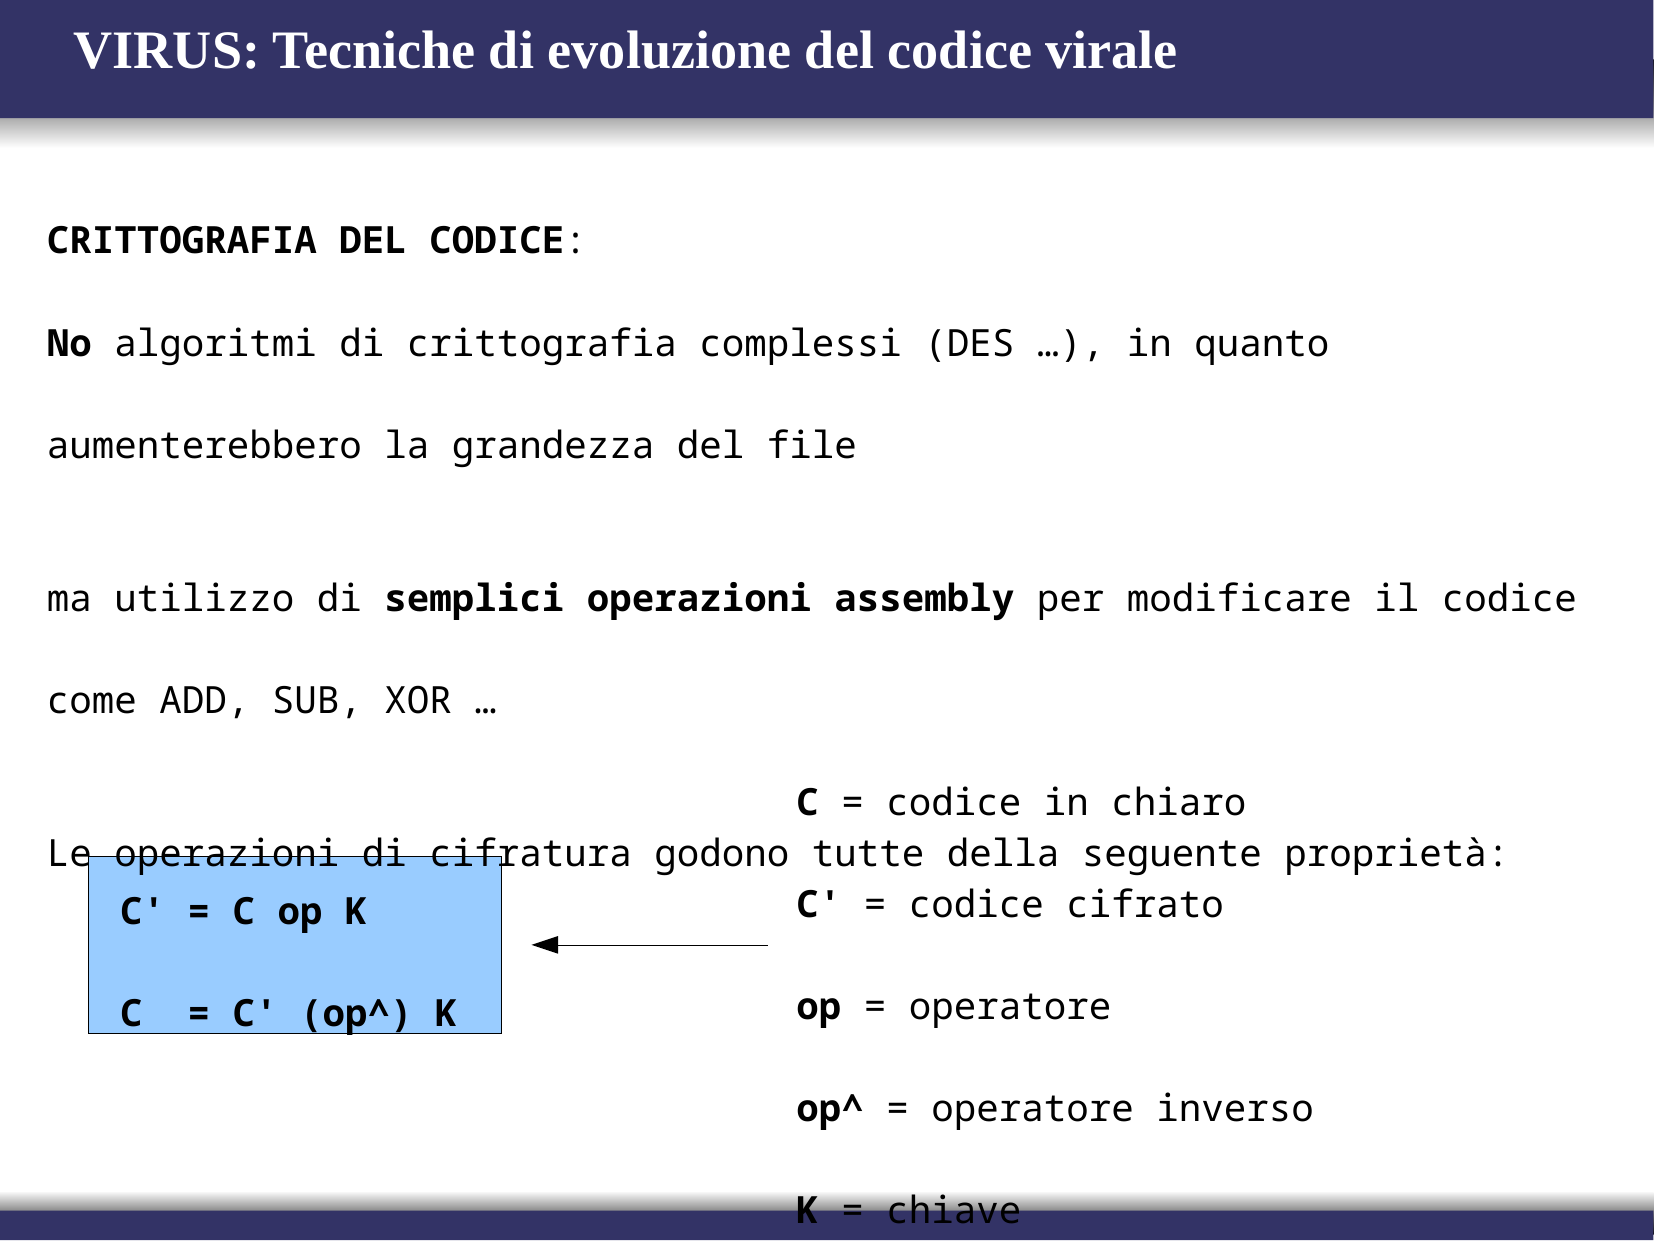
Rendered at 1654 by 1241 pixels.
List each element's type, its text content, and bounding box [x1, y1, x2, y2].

text_box C = codice in chiaro C' = codice cifrato op = operatore op^ = operatore inverso K = chiave [781, 767, 1330, 1118]
text_box [0, 0, 1654, 148]
text_box [352, 1010, 360, 1022]
text_box VIRUS: Tecniche di evoluzione del codice virale [59, 12, 1194, 89]
text_box CRITTOGRAFIA DEL CODICE: No algoritmi di crittografia complessi (DES …), in quanto aumenterebbero la grandezza del file ma utilizzo di semplici operazioni assembly per modificare il codice come ADD, SUB, XOR … Le operazioni di cifratura godono tutte della seguente proprietà: [32, 206, 1599, 967]
text_box [88, 967, 502, 1034]
text_box [0, 1192, 1654, 1241]
text_box C' = C op K C = C' (op^) K [105, 877, 477, 1004]
